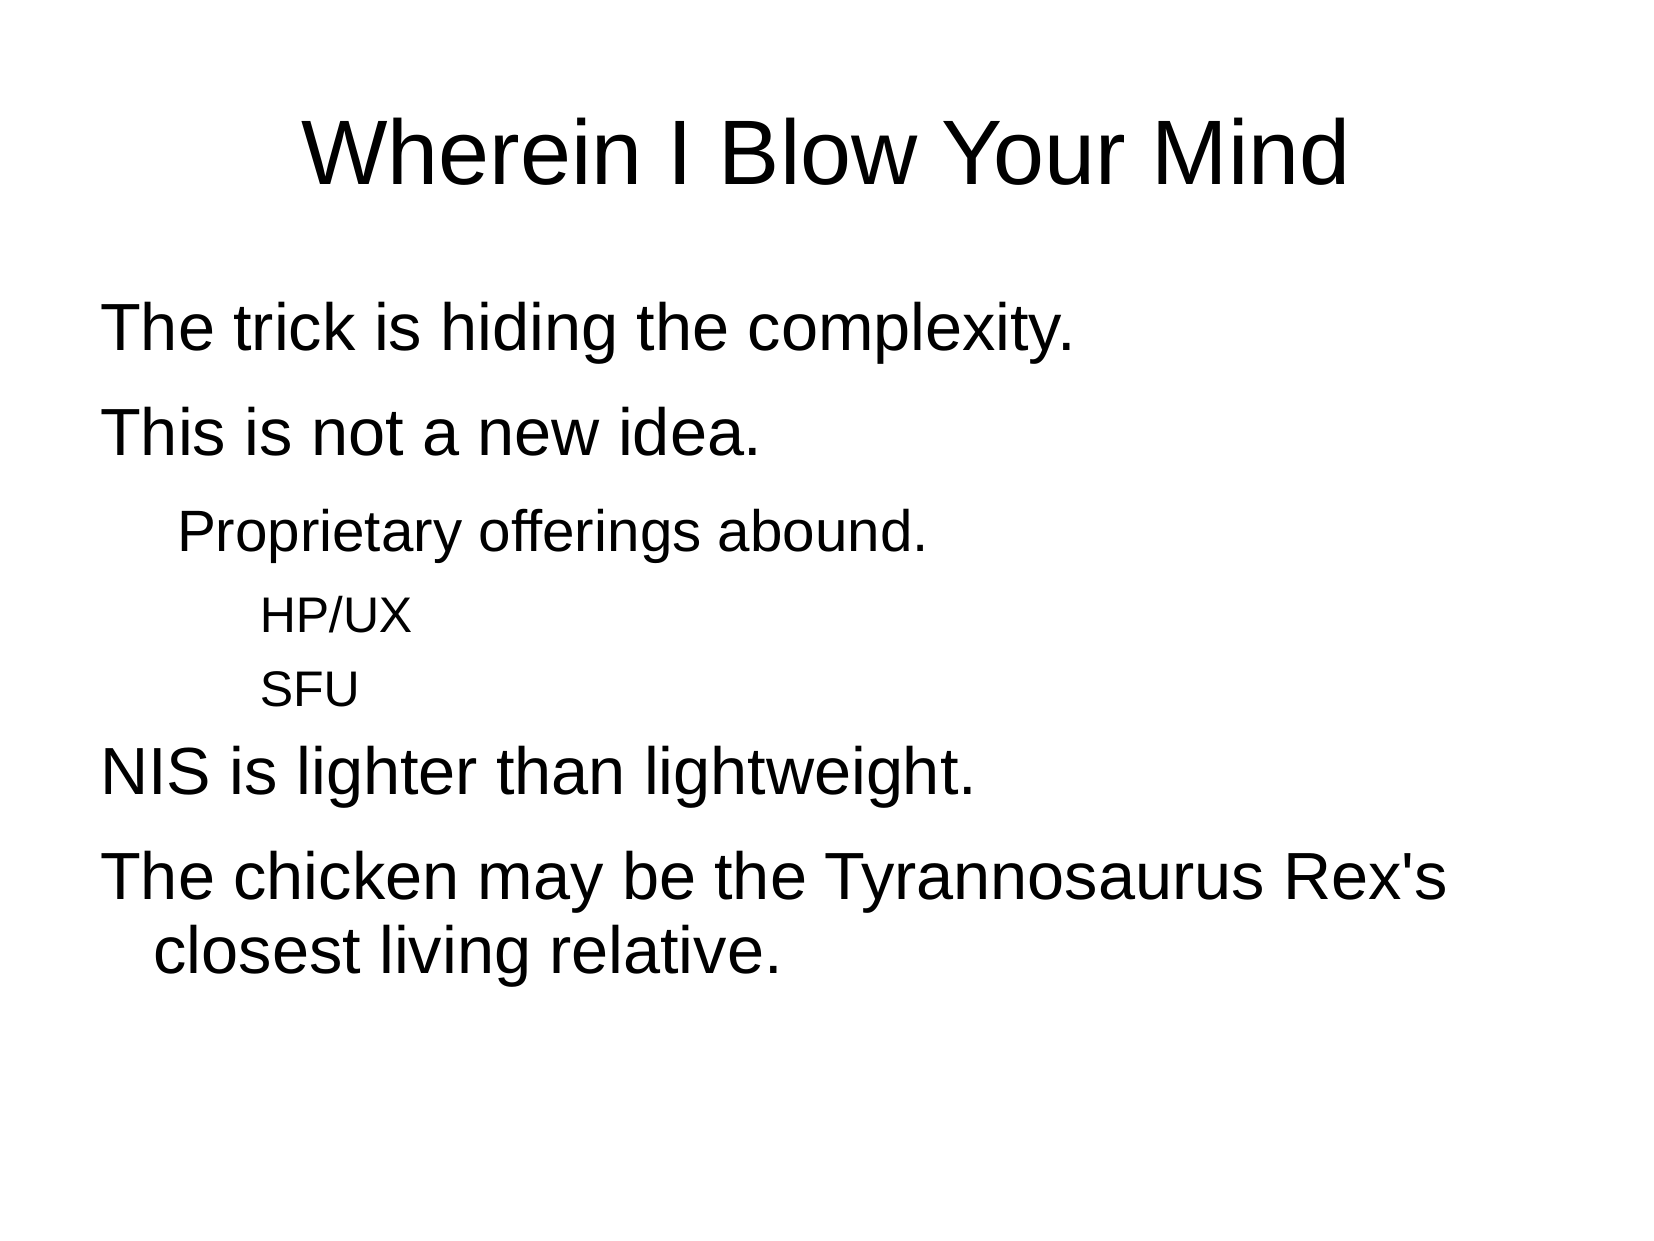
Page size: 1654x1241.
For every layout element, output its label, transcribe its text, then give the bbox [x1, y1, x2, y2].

list The trick is hiding the complexity. This is not a new idea. Proprietary offerings abound. HP/UX SFU NIS is lighter than lightweight. The chicken may be the Tyrannosaurus Rex's closest living relative. [82, 290, 1571, 1094]
title Wherein I Blow Your Mind [82, 49, 1571, 257]
